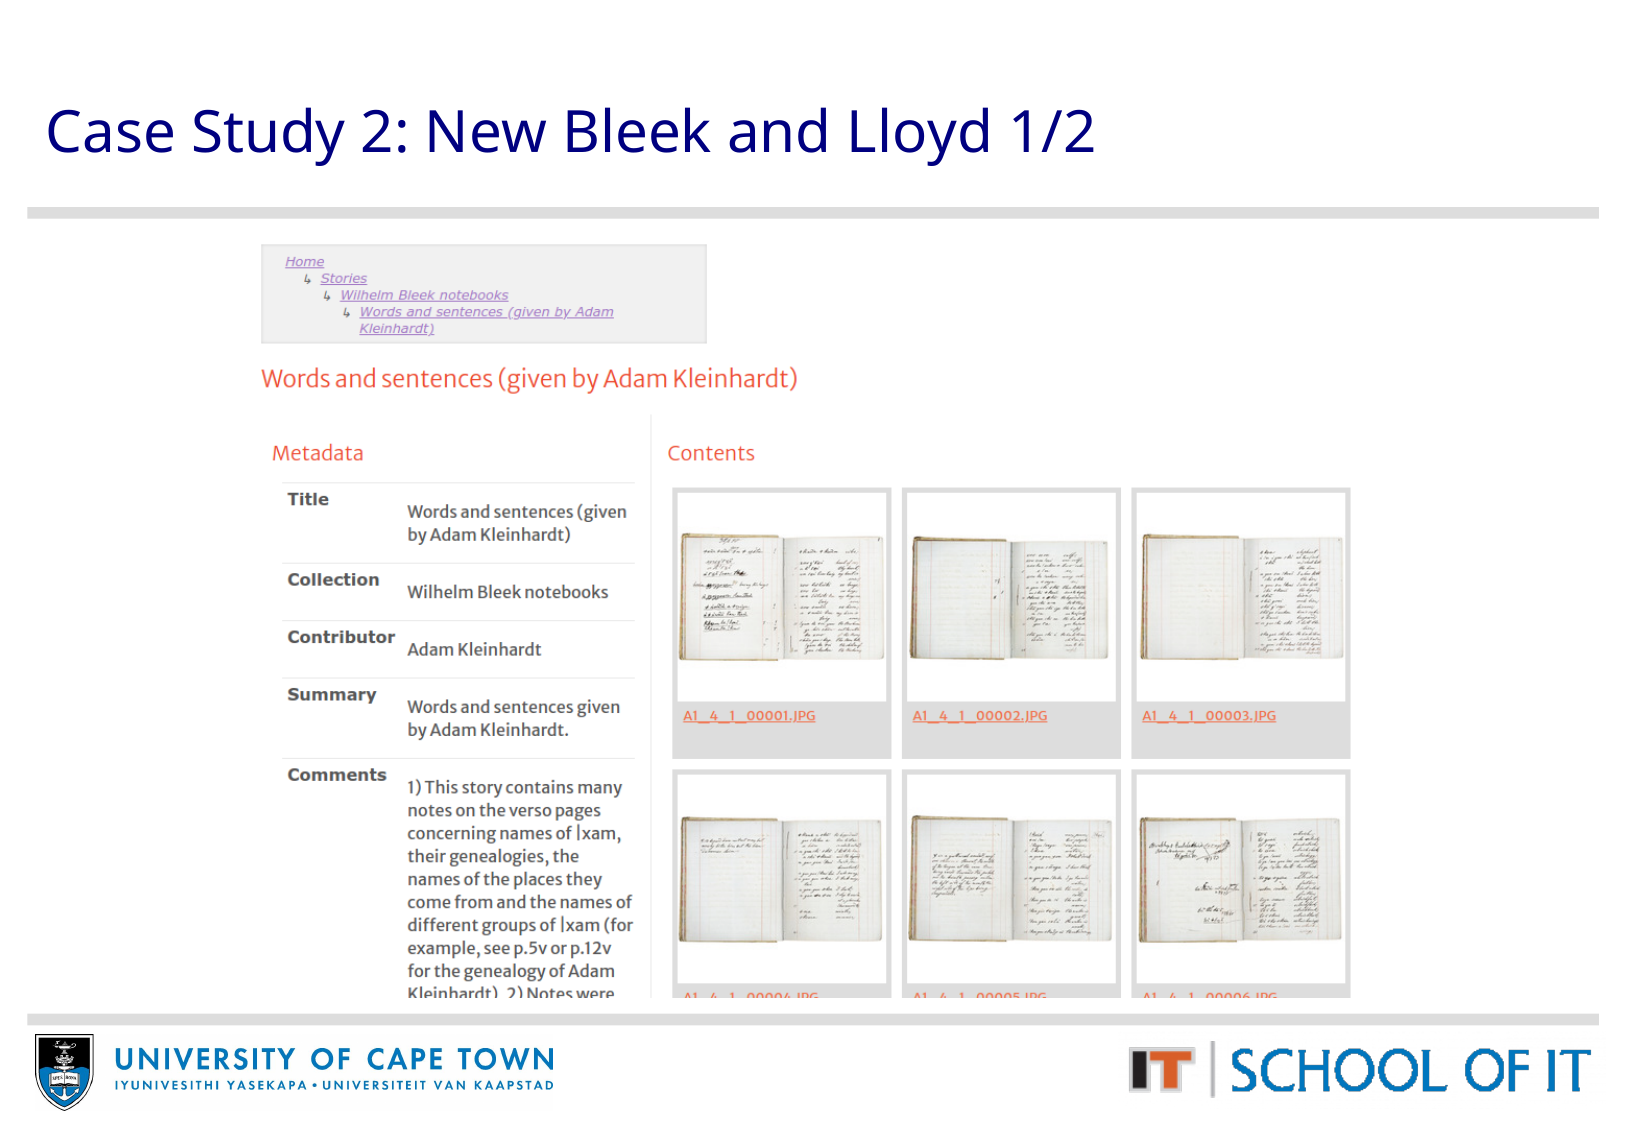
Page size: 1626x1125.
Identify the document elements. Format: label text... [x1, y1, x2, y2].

picture [254, 236, 1361, 998]
picture [35, 1034, 553, 1111]
picture [1118, 1030, 1606, 1109]
title Case Study 2: New Bleek and Lloyd 1/2 [45, 66, 1583, 194]
